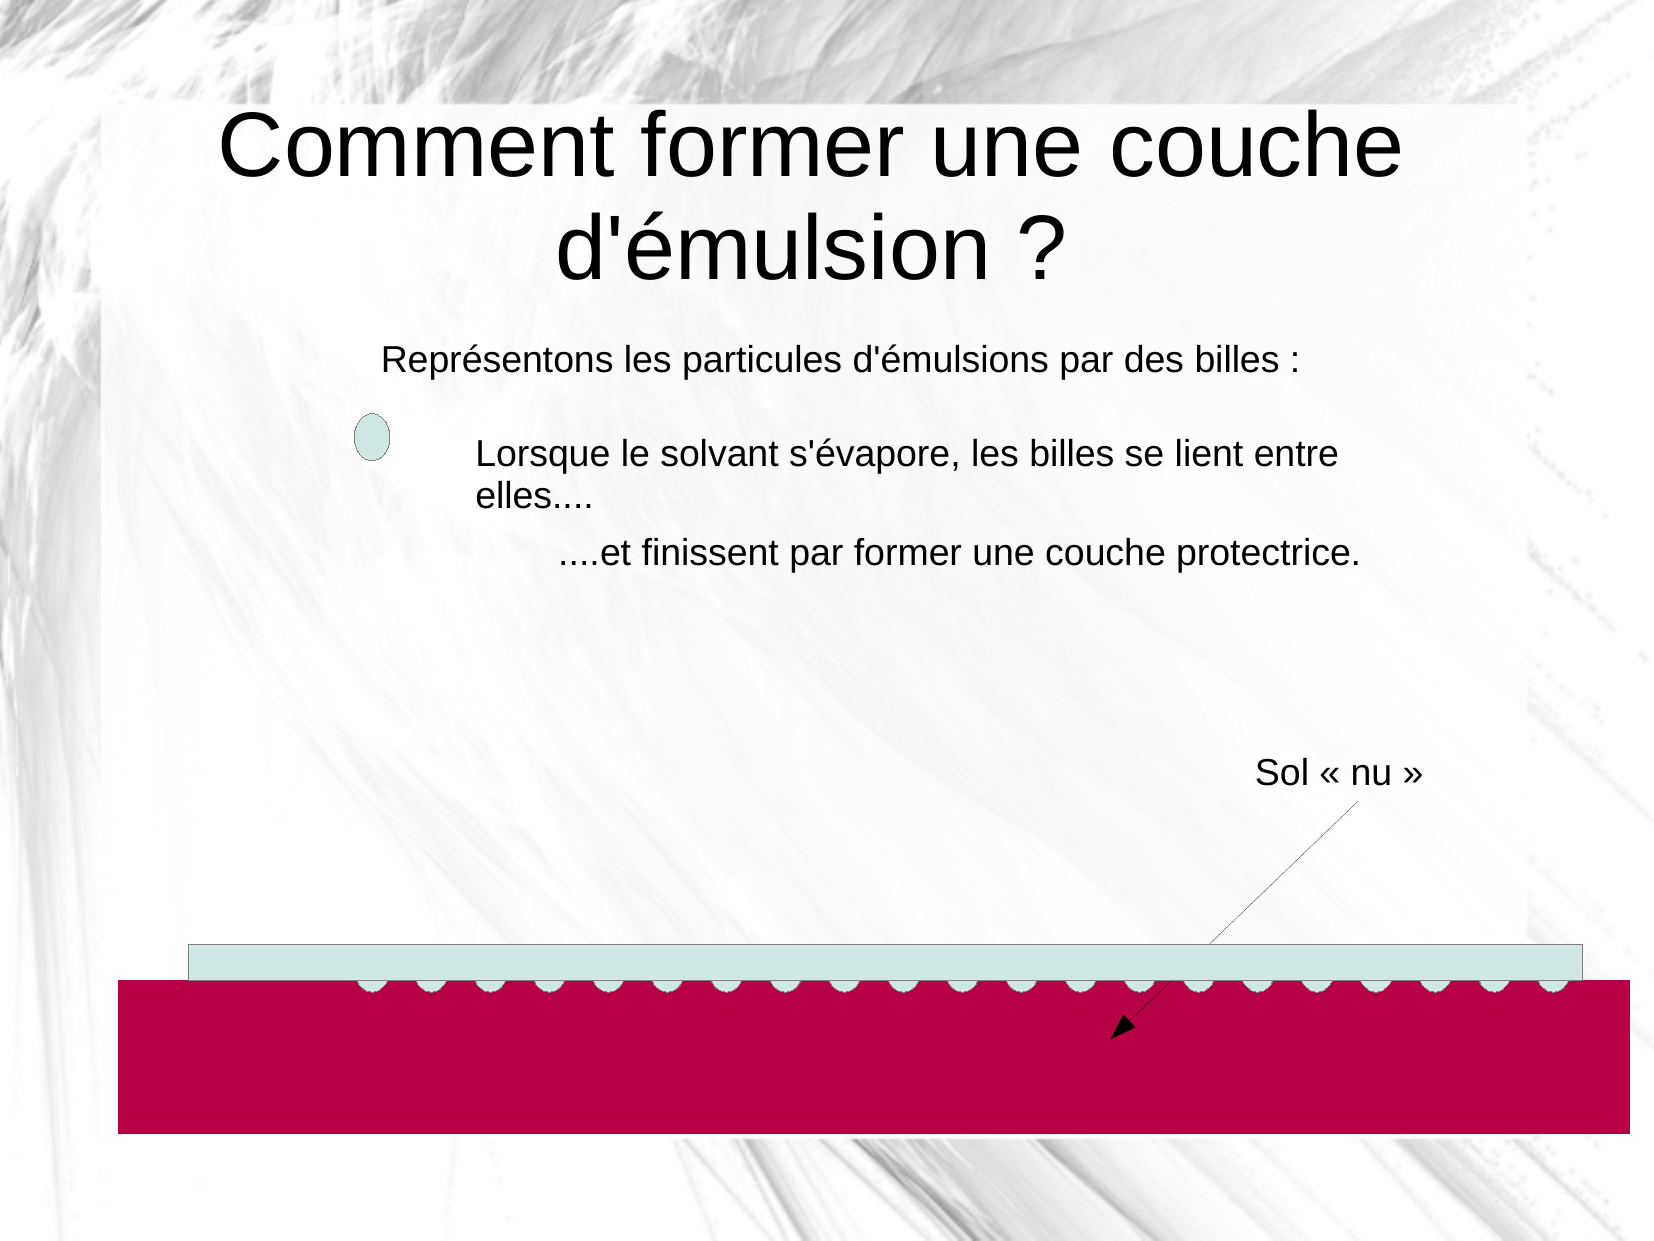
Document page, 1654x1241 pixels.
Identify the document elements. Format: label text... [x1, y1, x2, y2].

text_box Sol « nu » [1240, 744, 1607, 802]
picture [0, 0, 1654, 1241]
text_box [118, 944, 1630, 1134]
title Comment former une couche d'émulsion ? [118, 93, 1506, 299]
text_box Lorsque le solvant s'évapore, les billes se lient entre elles.... [460, 425, 1418, 525]
text_box ....et finissent par former une couche protectrice. [543, 524, 1418, 581]
text_box [354, 413, 390, 461]
text_box Représentons les particules d'émulsions par des billes : [366, 330, 1347, 388]
